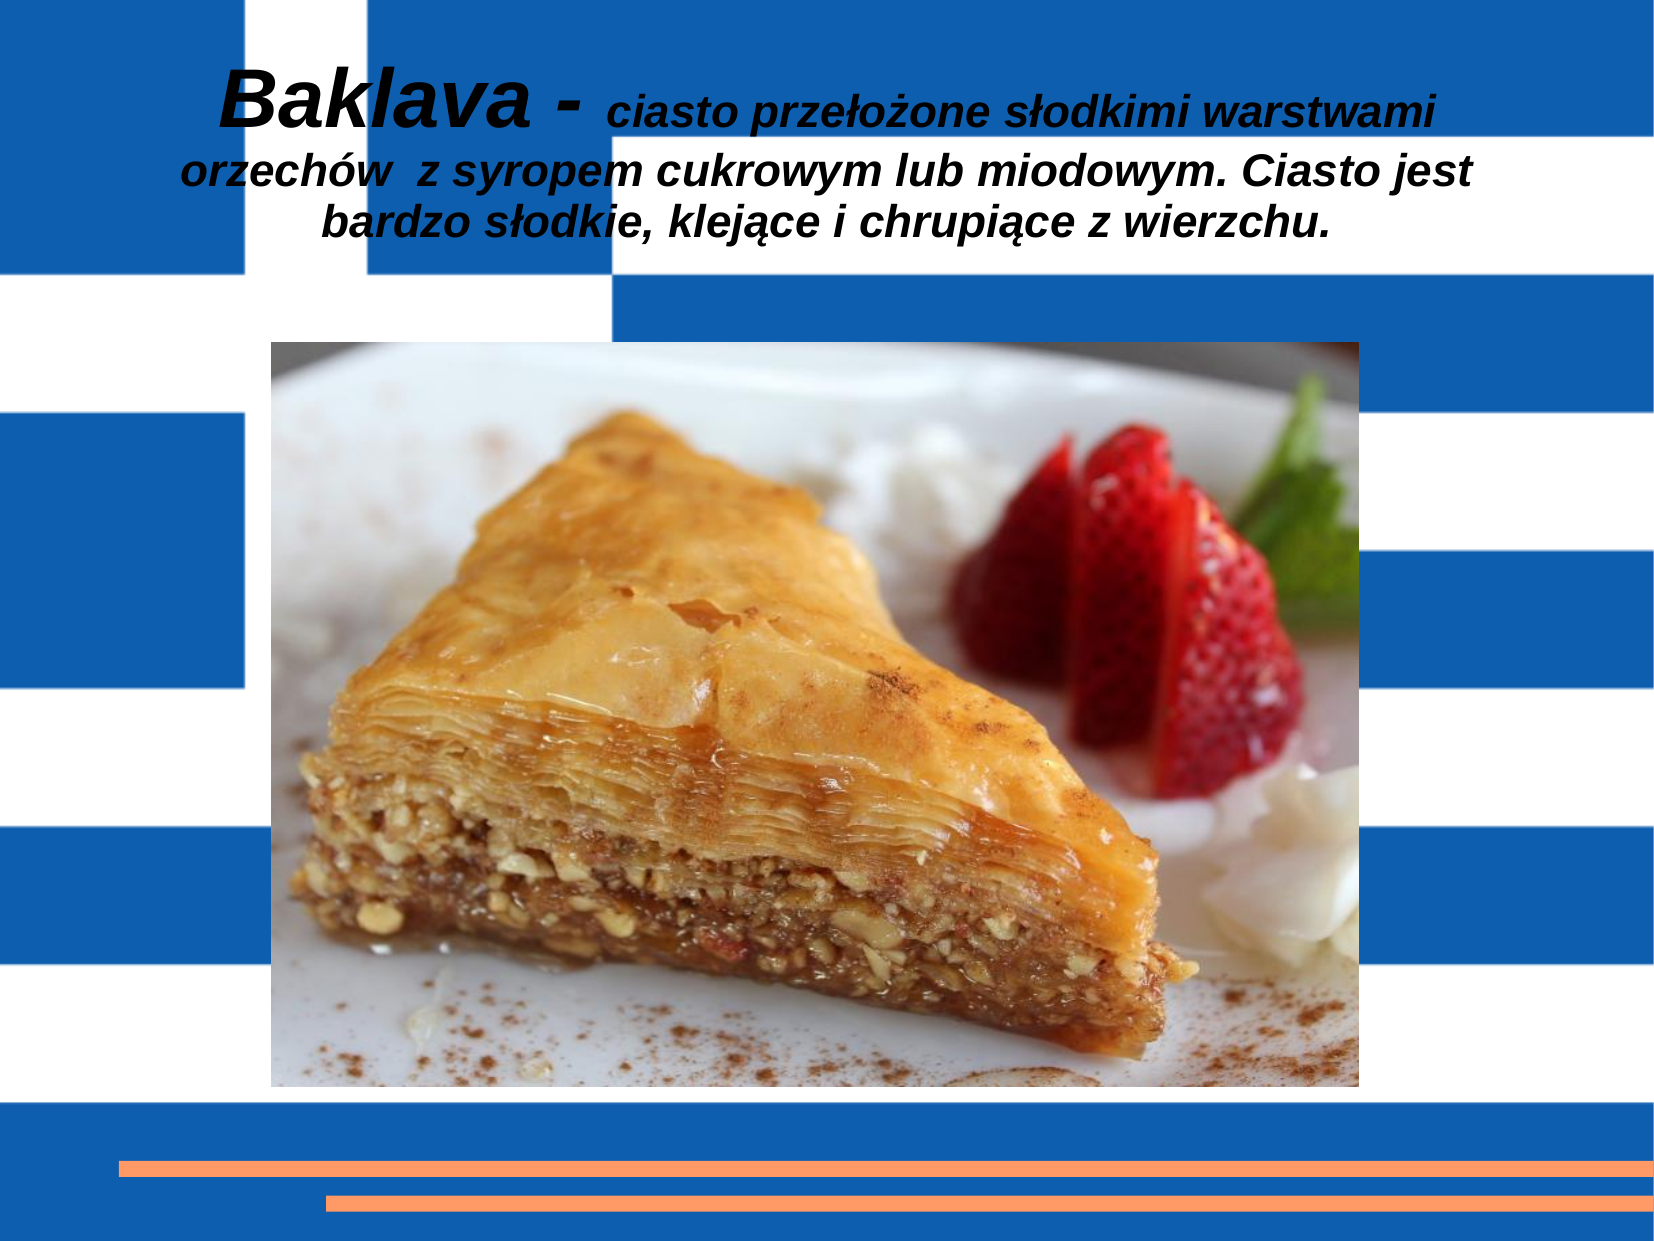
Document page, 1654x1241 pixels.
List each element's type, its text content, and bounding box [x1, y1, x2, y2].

picture [0, 0, 1654, 1241]
title Baklava - ciasto przełożone słodkimi warstwami orzechów z syropem cukrowym lub miodowym. Ciasto jest bardzo słodkie, klejące i chrupiące z wierzchu. [121, 46, 1534, 254]
